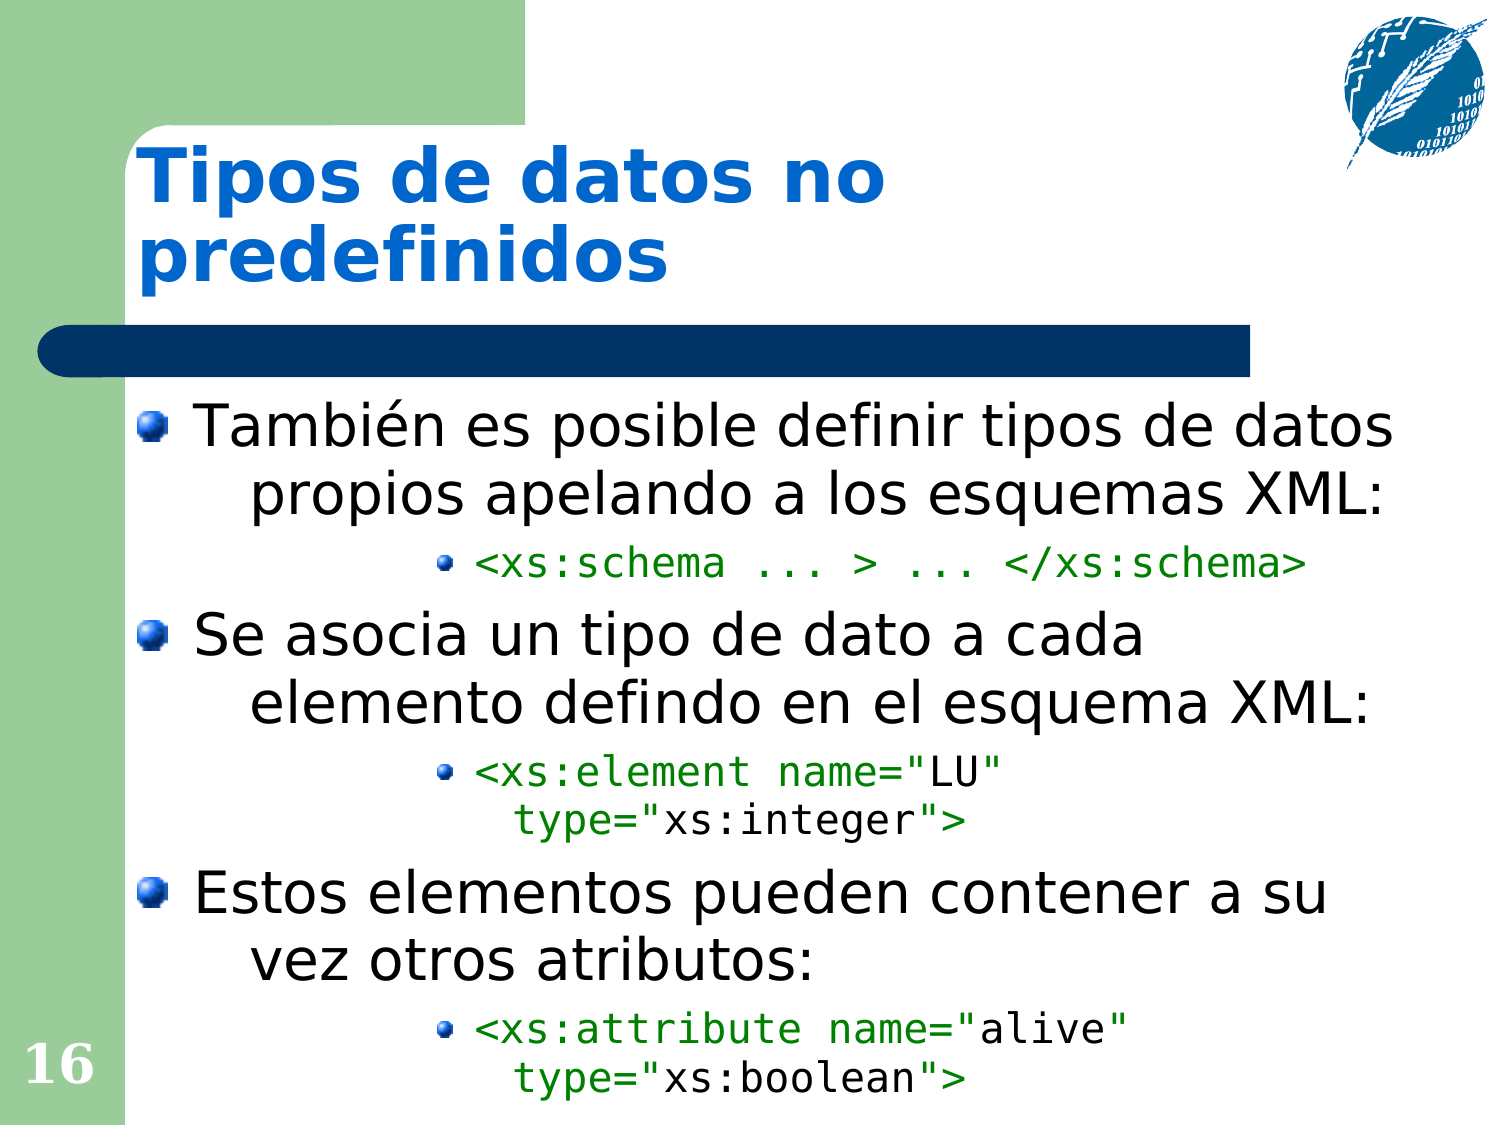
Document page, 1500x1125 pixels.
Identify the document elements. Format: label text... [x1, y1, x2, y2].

picture [1427, 138, 1431, 148]
picture [1436, 127, 1450, 136]
picture [1416, 140, 1425, 149]
title Tipos de datos no predefinidos [136, 135, 1413, 302]
picture [1433, 139, 1440, 147]
picture [1341, 15, 1487, 172]
list También es posible definir tipos de datos propios apelando a los esquemas XML: <xs:schema ... > ... </xs:schema> Se asocia un tipo de dato a cada elemento defindo en el esquema XML: <xs:element name="LU" type="xs:integer"> Estos elementos pueden contener a su vez otros atributos: <xs:attribute name="alive" type="xs:boolean"> [137, 392, 1426, 1109]
